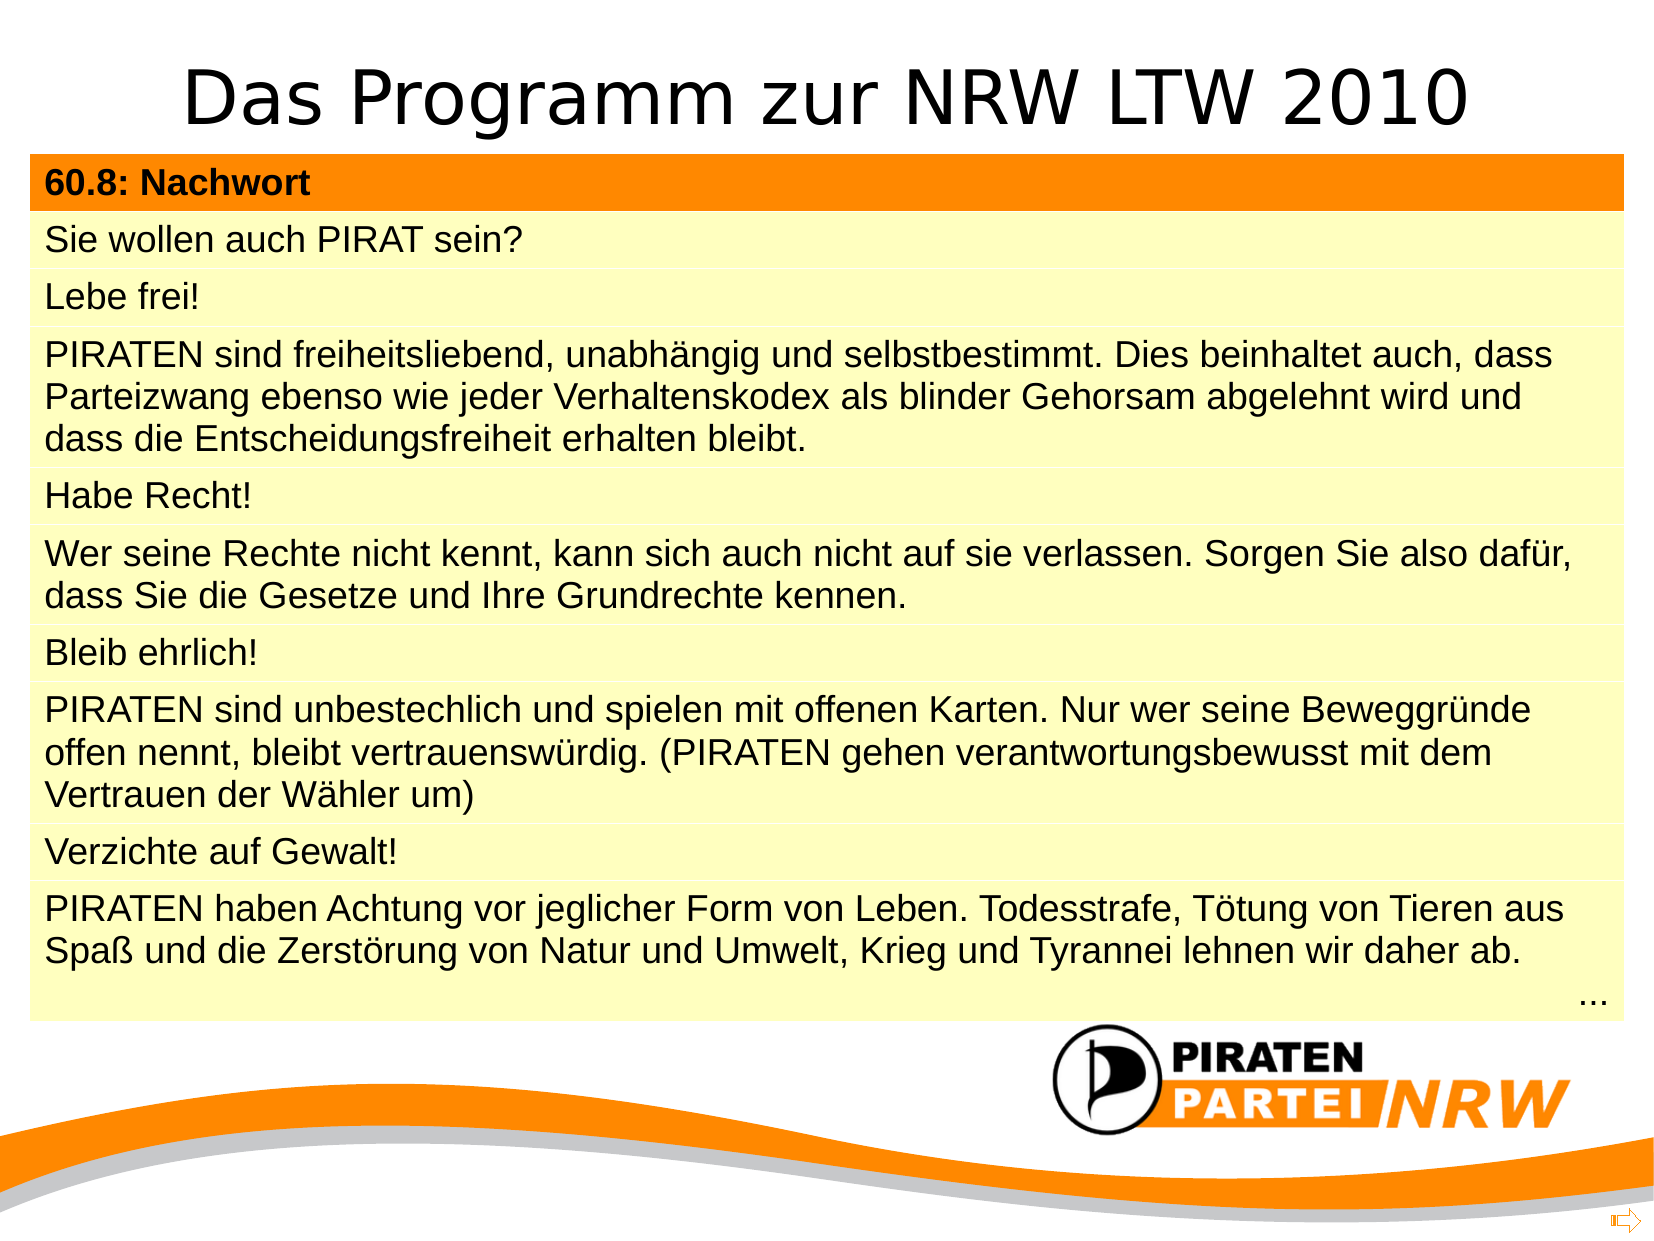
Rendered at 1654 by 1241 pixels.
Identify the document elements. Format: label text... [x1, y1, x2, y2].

table_cell Bleib ehrlich! [30, 625, 1624, 681]
table_cell Verzichte auf Gewalt! [30, 824, 1624, 880]
table_cell Wer seine Rechte nicht kennt, kann sich auch nicht auf sie verlassen. Sorgen Sie also dafür, dass Sie die Gesetze und Ihre Grundrechte kennen. [30, 525, 1624, 624]
title Das Programm zur NRW LTW 2010 [82, 54, 1571, 143]
table_cell Sie wollen auch PIRAT sein? [30, 212, 1624, 268]
table_cell Habe Recht! [30, 468, 1624, 524]
picture [1045, 1022, 1579, 1140]
table_cell Lebe frei! [30, 269, 1624, 326]
table_header 60.8: Nachwort [30, 154, 1624, 211]
table_cell PIRATEN sind freiheitsliebend, unabhängig und selbstbestimmt. Dies beinhaltet auch, dass Parteizwang ebenso wie jeder Verhaltenskodex als blinder Gehorsam abgelehnt wird und dass die Entscheidungsfreiheit erhalten bleibt. [30, 327, 1624, 467]
table_cell PIRATEN haben Achtung vor jeglicher Form von Leben. Todesstrafe, Tötung von Tieren aus Spaß und die Zerstörung von Natur und Umwelt, Krieg und Tyrannei lehnen wir daher ab. ... [30, 881, 1624, 1021]
table_cell PIRATEN sind unbestechlich und spielen mit offenen Karten. Nur wer seine Beweggründe offen nennt, bleibt vertrauenswürdig. (PIRATEN gehen verantwortungsbewusst mit dem Vertrauen der Wähler um) [30, 682, 1624, 823]
